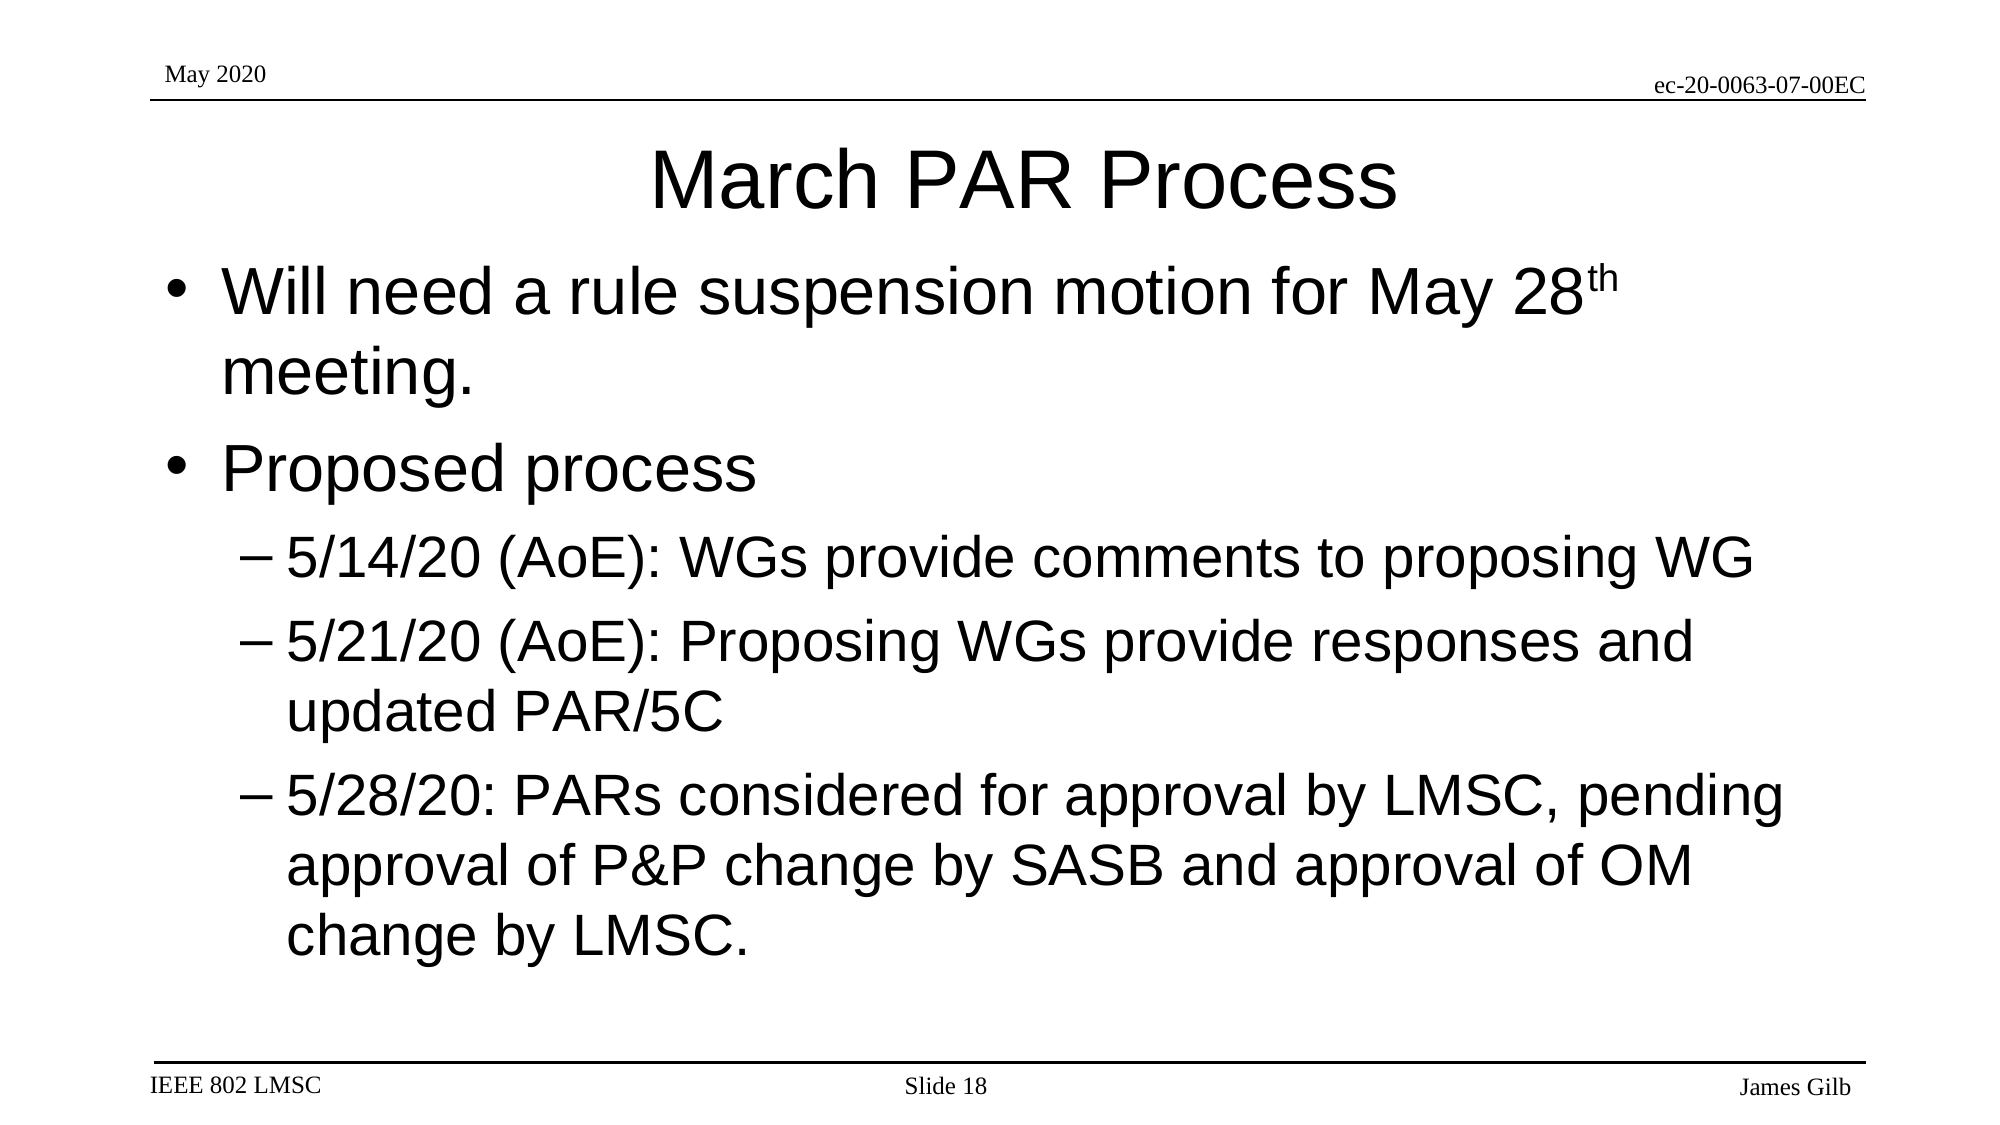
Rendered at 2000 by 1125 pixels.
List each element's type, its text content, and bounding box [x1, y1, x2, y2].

title March PAR Process [149, 112, 1900, 238]
list Will need a rule suspension motion for May 28th meeting. Proposed process 5/14/20 (AoE): WGs provide comments to proposing WG 5/21/20 (AoE): Proposing WGs provide responses and updated PAR/5C 5/28/20: PARs considered for approval by LMSC, pending approval of P&P change by SASB and approval of OM change by LMSC. [149, 239, 1900, 1051]
